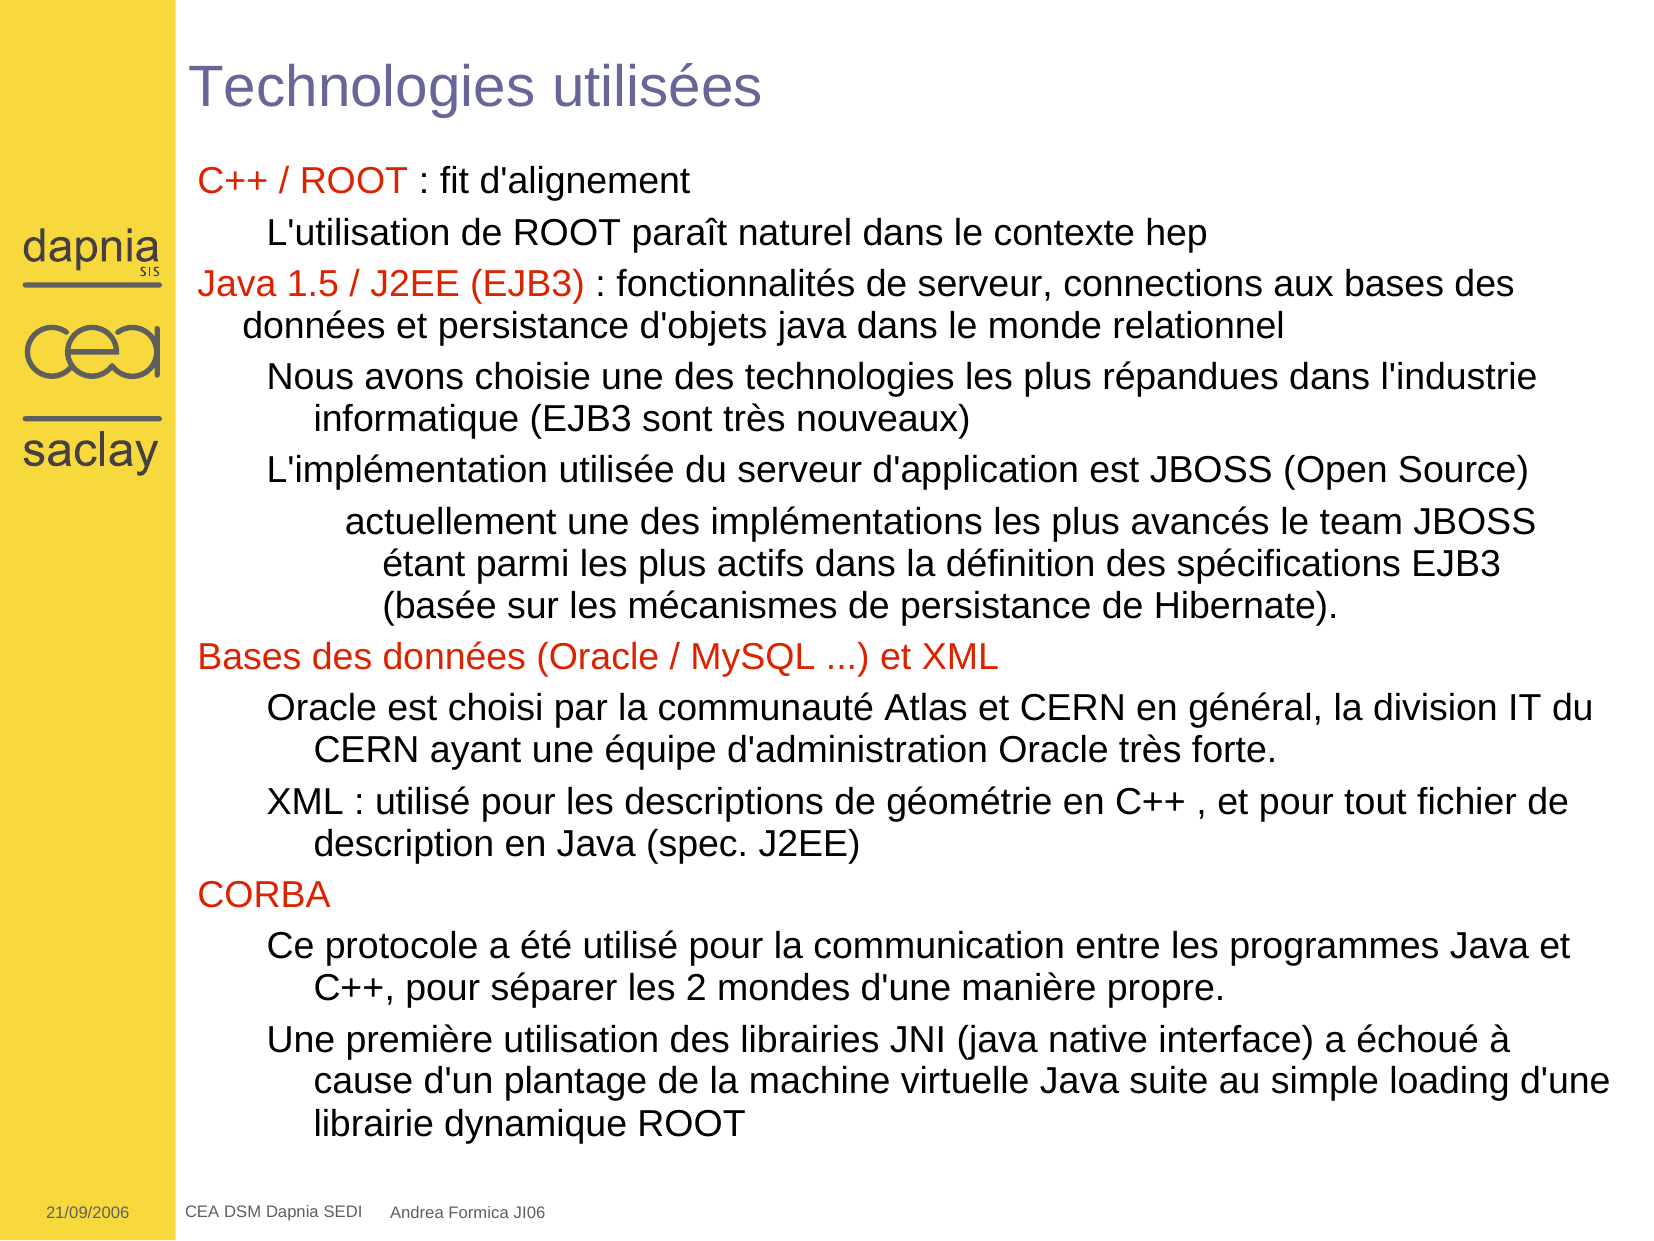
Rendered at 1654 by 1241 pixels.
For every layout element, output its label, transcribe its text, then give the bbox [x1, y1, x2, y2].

title Technologies utilisées [188, 10, 1654, 162]
list C++ / ROOT : fit d'alignement L'utilisation de ROOT paraît naturel dans le contexte hep Java 1.5 / J2EE (EJB3) : fonctionnalités de serveur, connections aux bases des données et persistance d'objets java dans le monde relationnel Nous avons choisie une des technologies les plus répandues dans l'industrie informatique (EJB3 sont très nouveaux) L'implémentation utilisée du serveur d'application est JBOSS (Open Source) actuellement une des implémentations les plus avancés le team JBOSS étant parmi les plus actifs dans la définition des spécifications EJB3 (basée sur les mécanismes de persistance de Hibernate). Bases des données (Oracle / MySQL ...) et XML Oracle est choisi par la communauté Atlas et CERN en général, la division IT du CERN ayant une équipe d'administration Oracle très forte. XML : utilisé pour les descriptions de géométrie en C++ , et pour tout fichier de description en Java (spec. J2EE) CORBA Ce protocole a été utilisé pour la communication entre les programmes Java et C++, pour séparer les 2 mondes d'une manière propre. Une première utilisation des librairies JNI (java native interface) a échoué à cause d'un plantage de la machine virtuelle Java suite au simple loading d'une librairie dynamique ROOT [188, 159, 1613, 1145]
